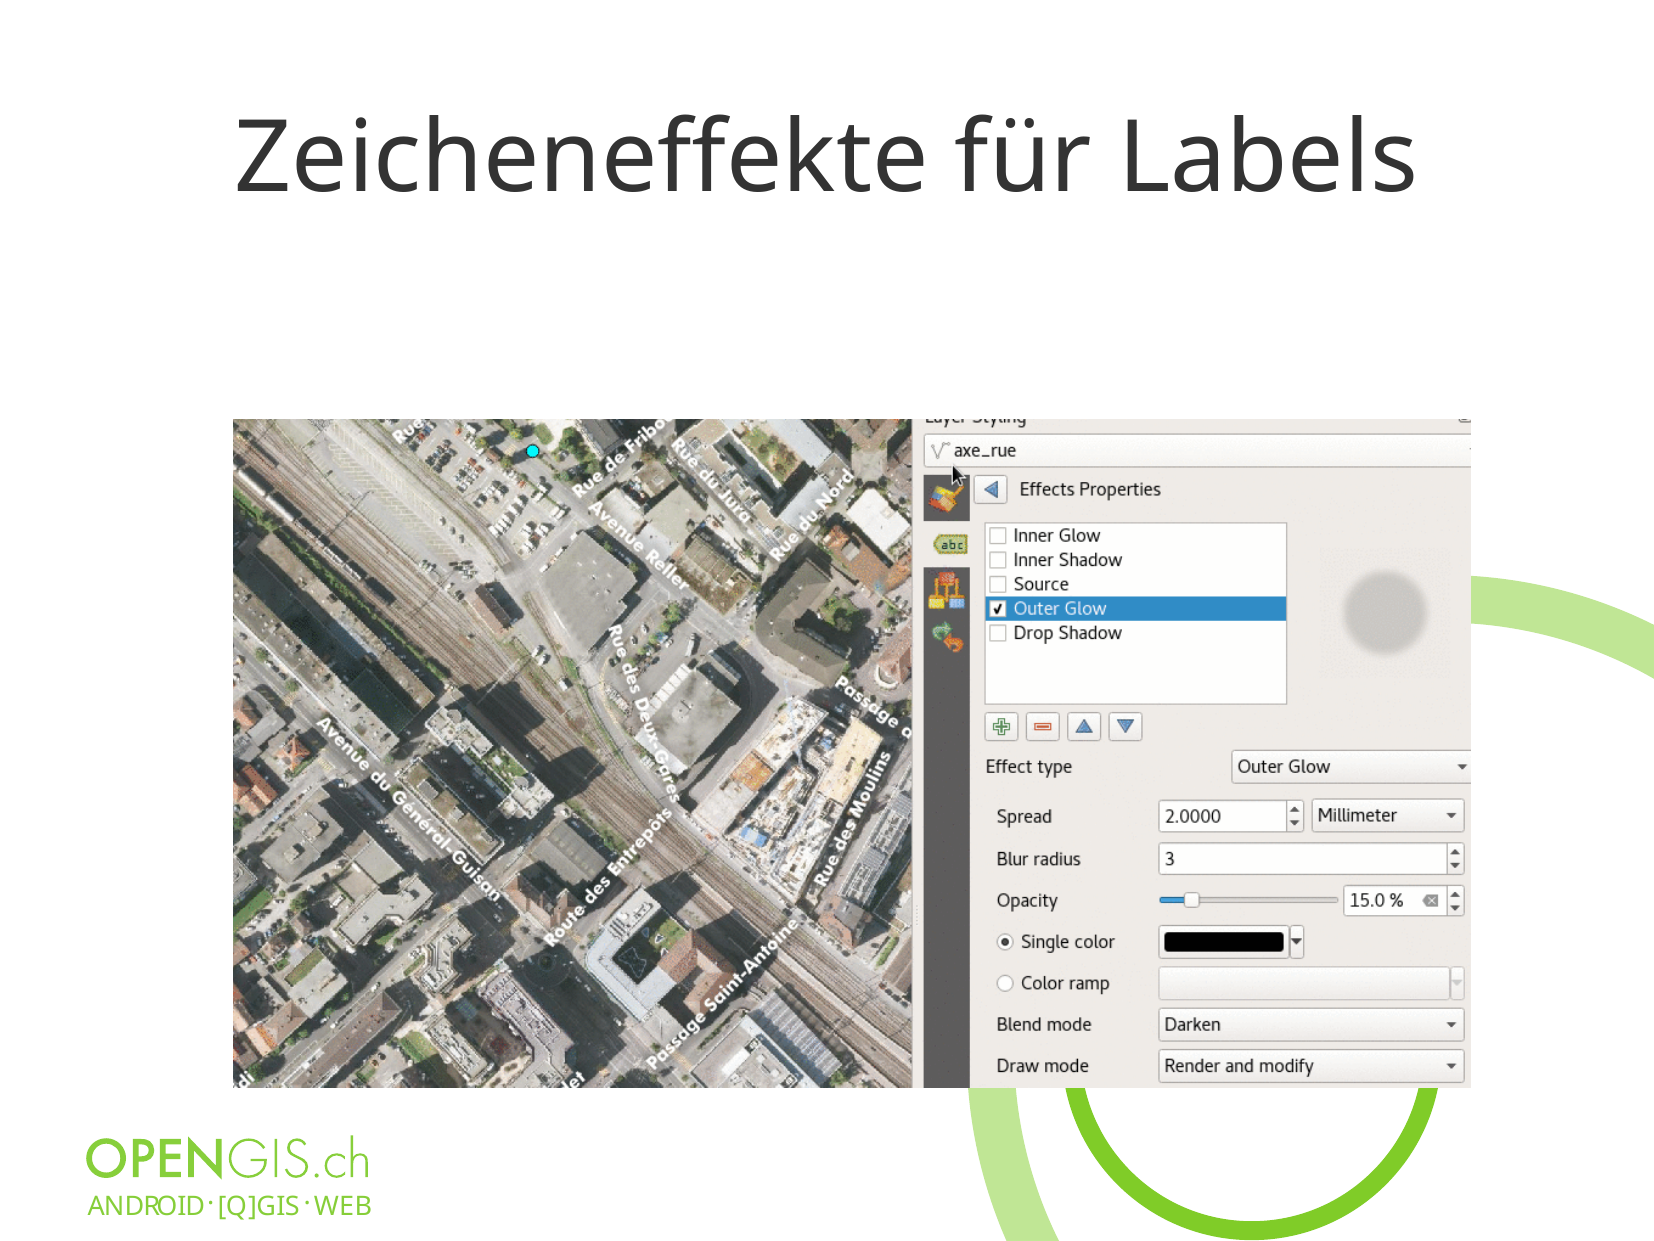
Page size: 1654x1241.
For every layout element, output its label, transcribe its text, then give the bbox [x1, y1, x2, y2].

title Zeicheneffekte für Labels [82, 49, 1571, 257]
picture [233, 419, 1471, 1088]
